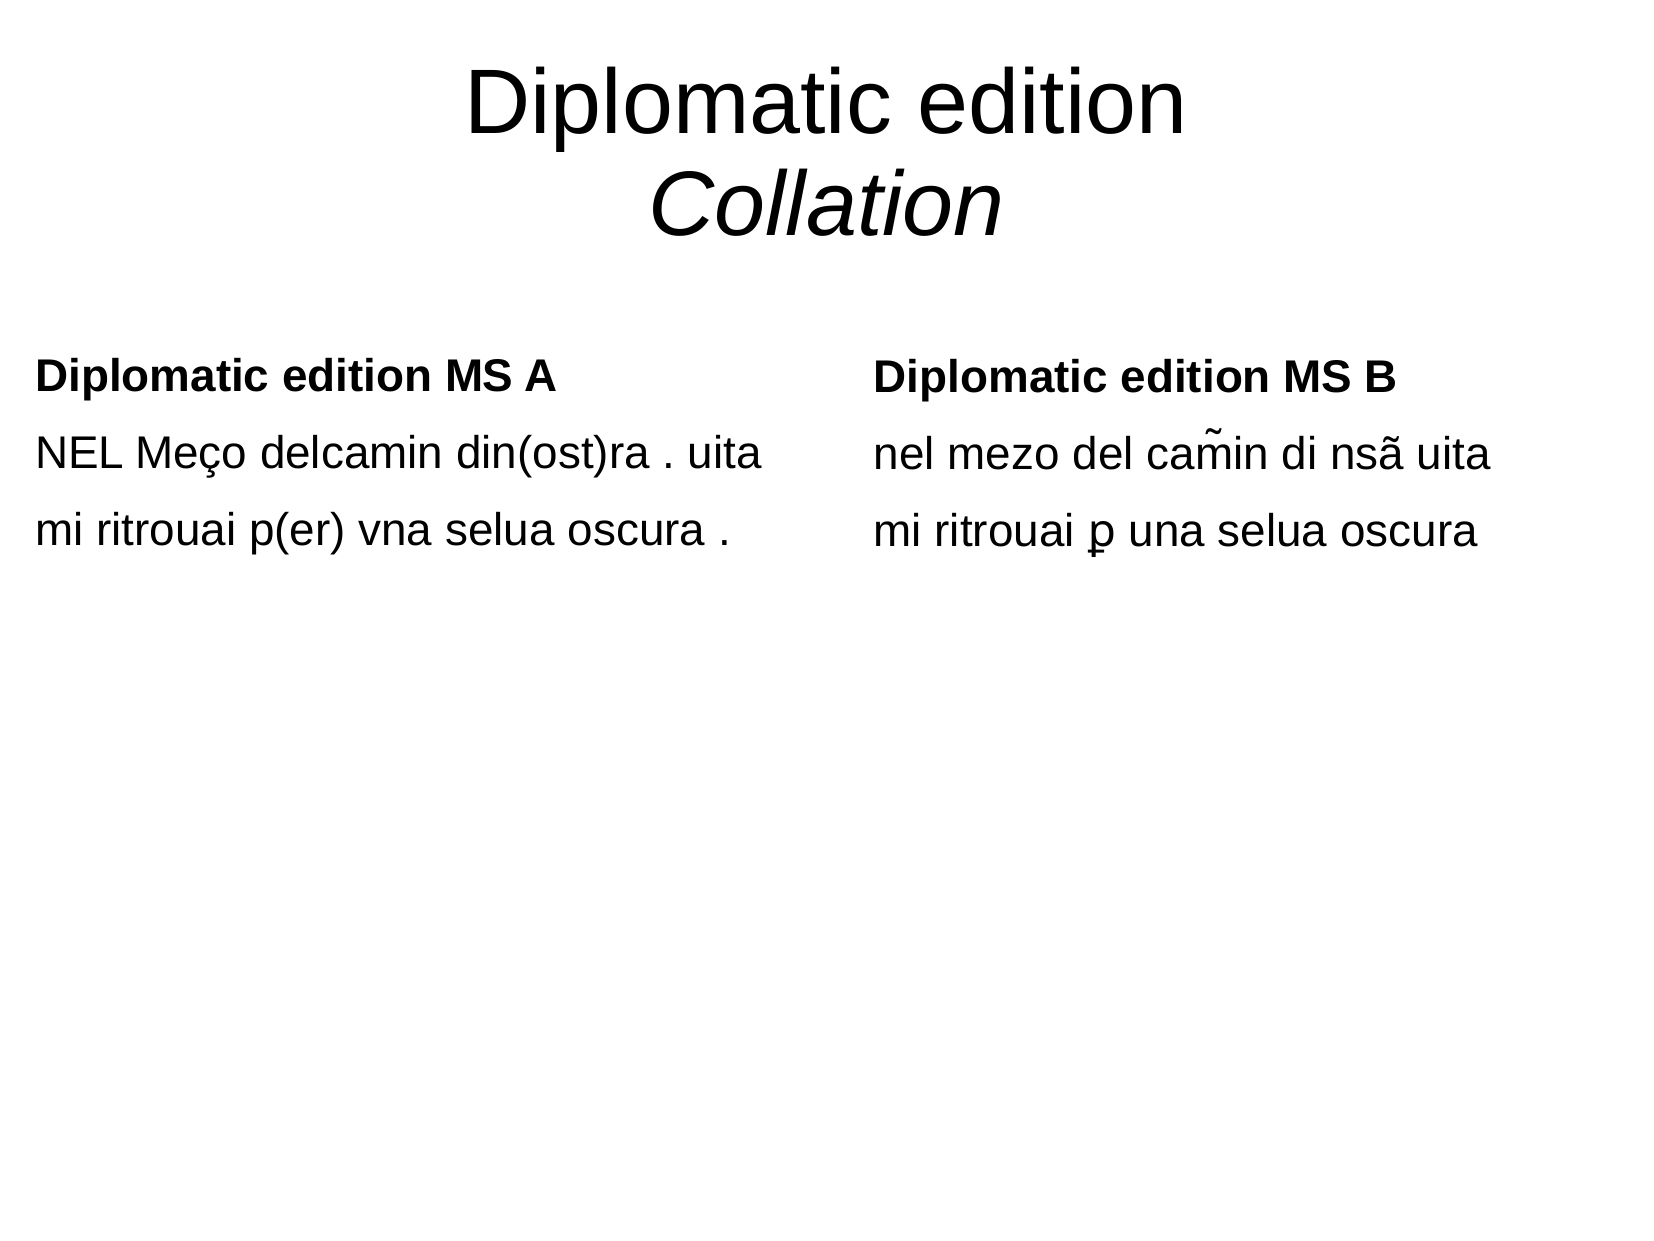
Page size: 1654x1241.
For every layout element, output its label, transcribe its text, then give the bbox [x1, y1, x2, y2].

list Diplomatic edition MS B nel mezo del cam̃in di nsã uita mi ritrouai ꝑ una selua oscura [874, 325, 1642, 603]
title Diplomatic edition Collation [82, 49, 1571, 257]
list Diplomatic edition MS A NEL Meço delcamin din(ost)ra . uita mi ritrouai p(er) vna selua oscura . [35, 324, 857, 649]
